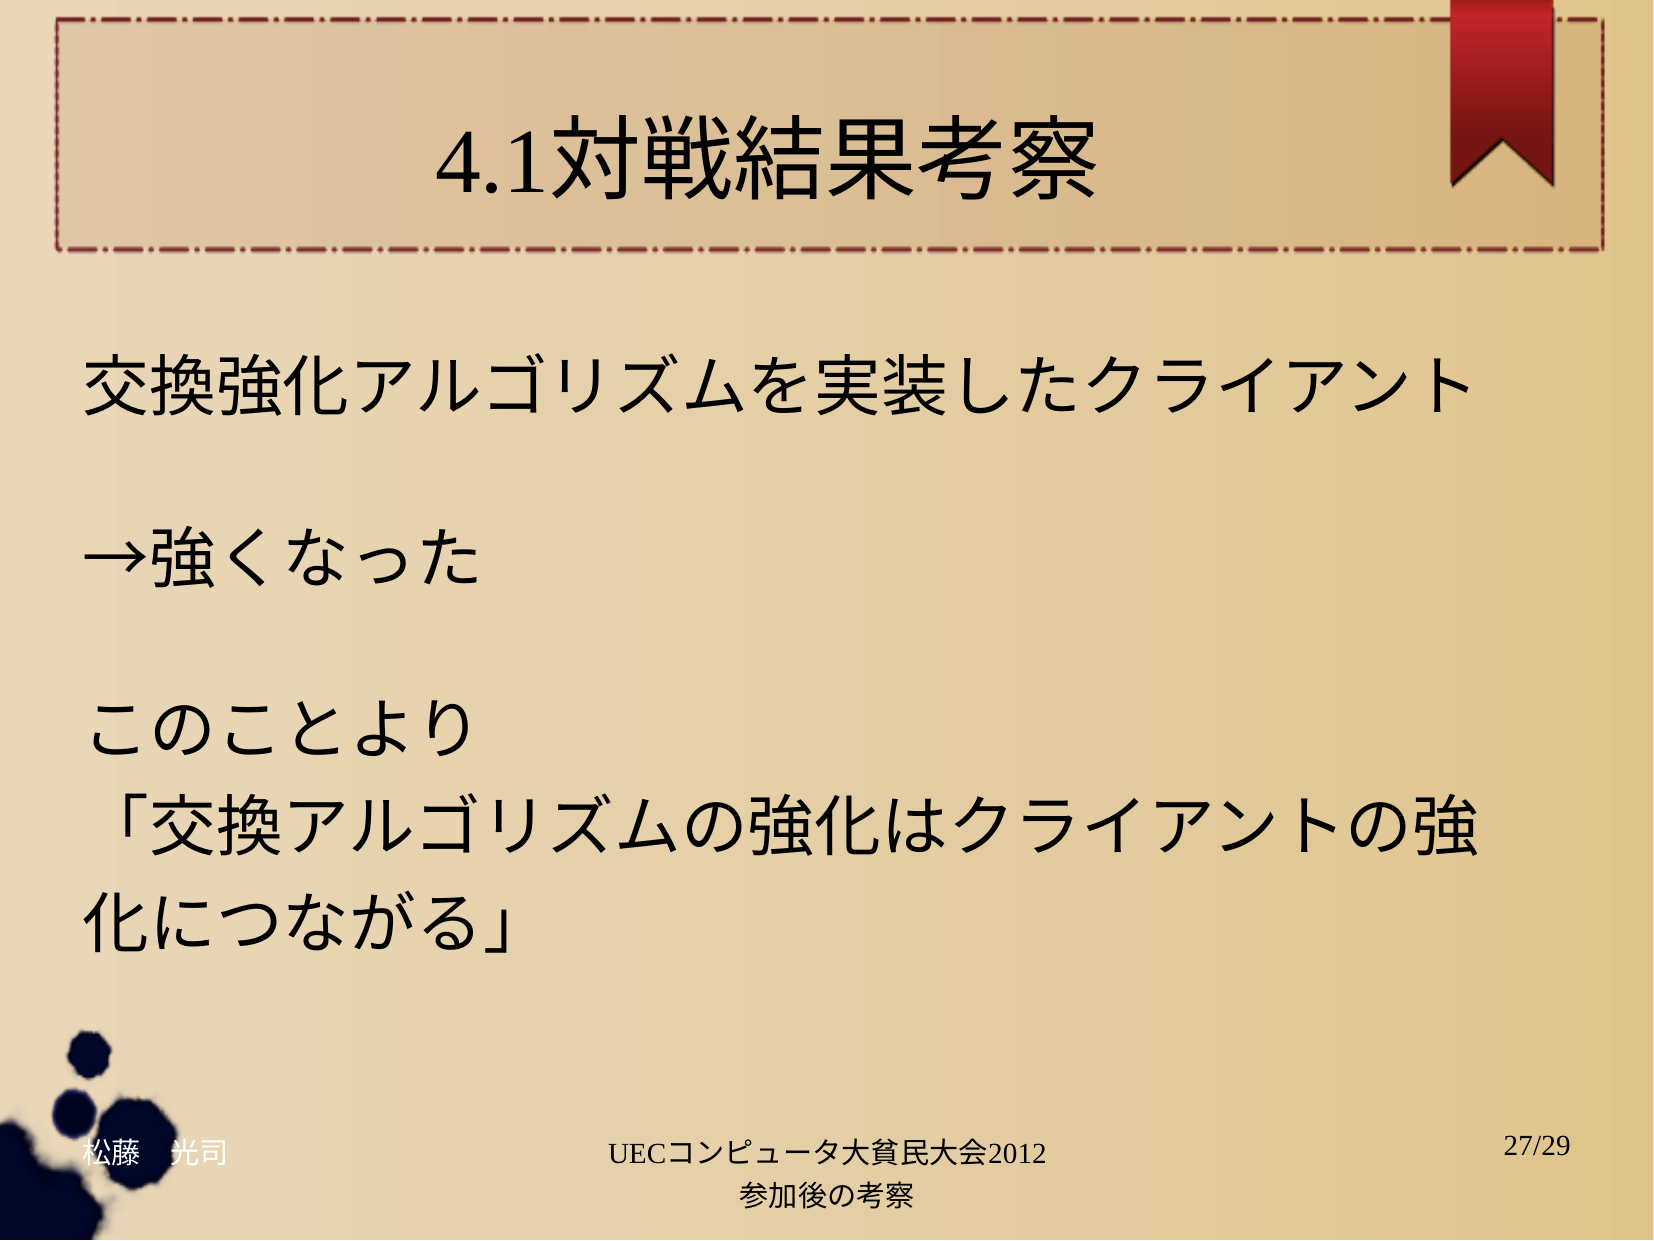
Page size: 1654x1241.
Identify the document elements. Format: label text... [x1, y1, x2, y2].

subtitle 交換強化アルゴリズムを実装したクライアント →強くなった このことより 「交換アルゴリズムの強化はクライアントの強化につながる」 [82, 290, 1538, 1010]
title 4.1対戦結果考察 [82, 49, 1453, 257]
picture [0, 0, 1654, 1240]
